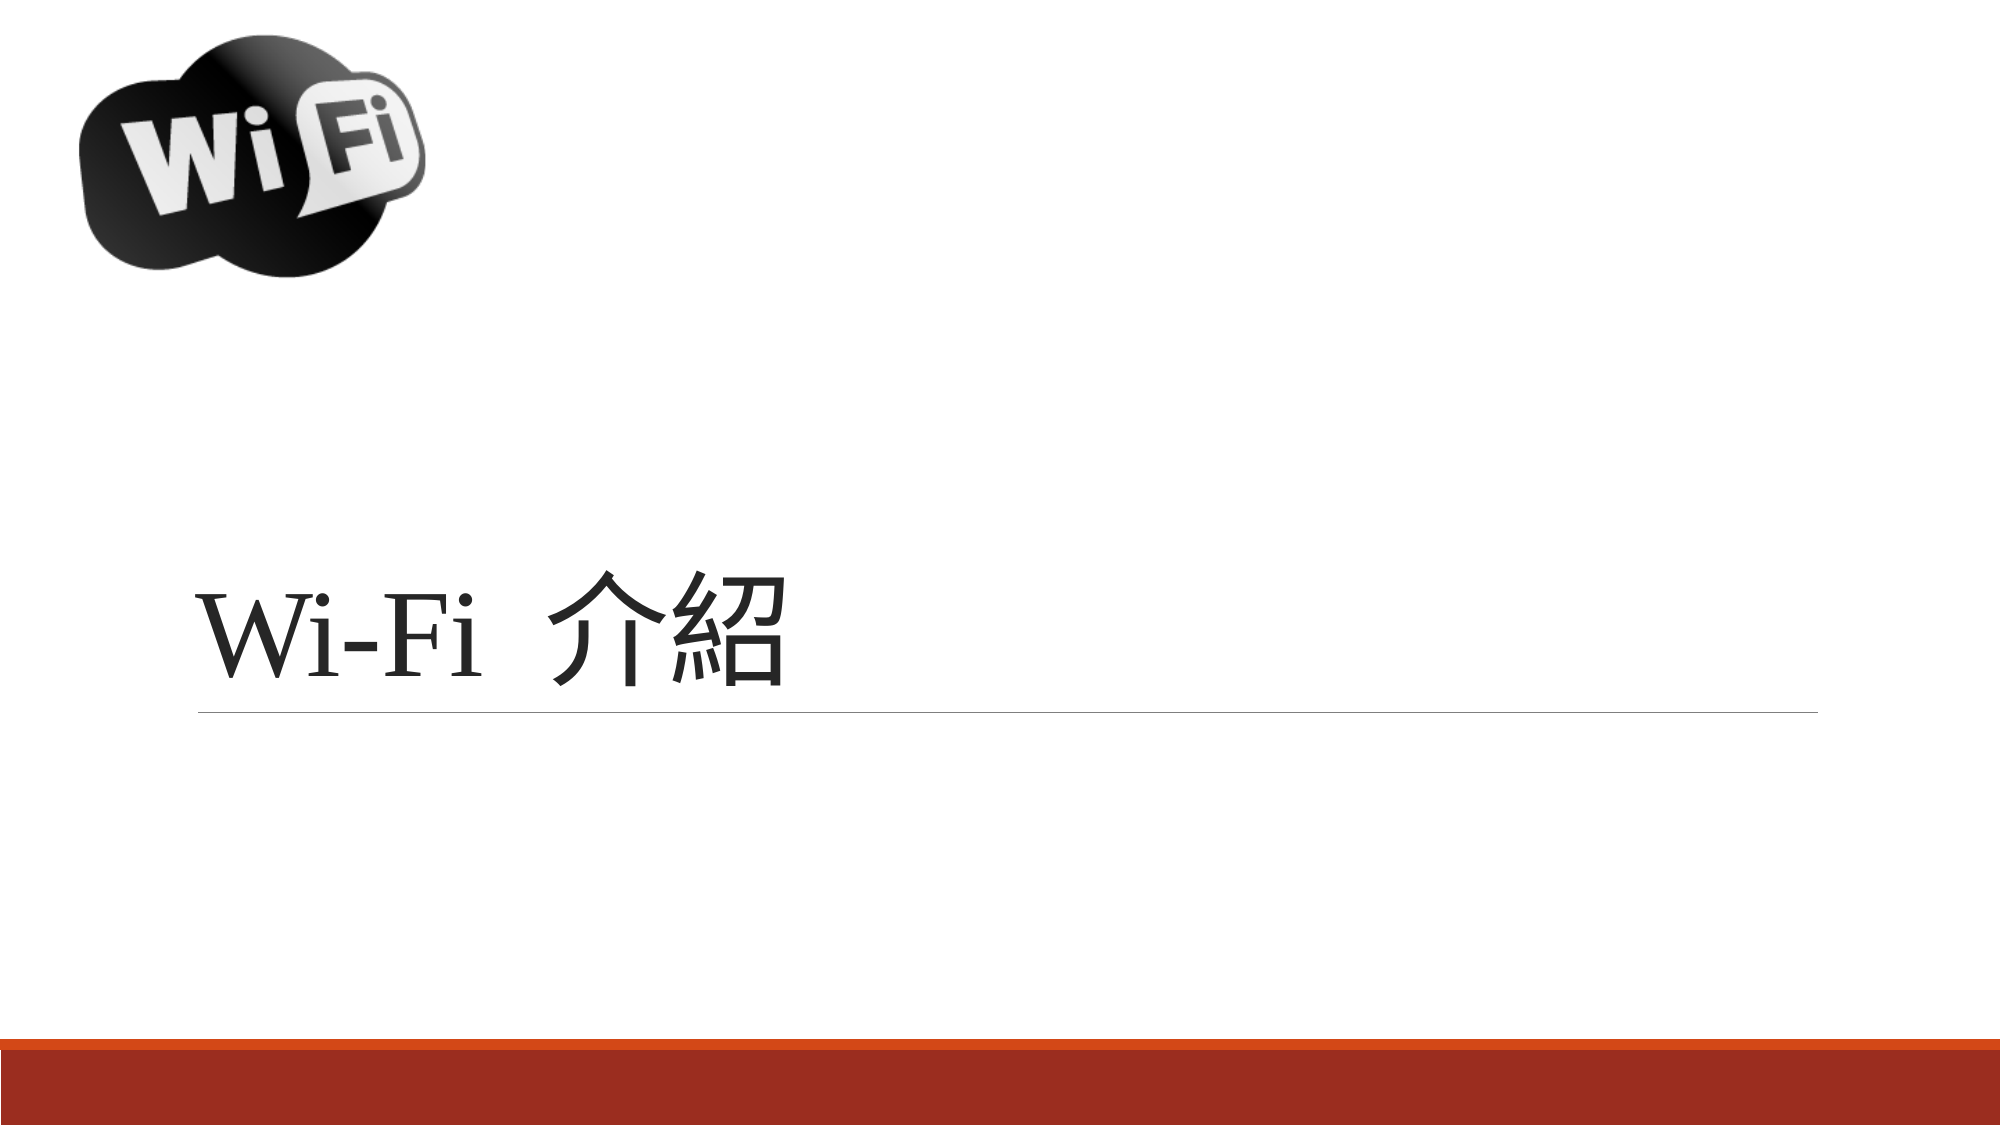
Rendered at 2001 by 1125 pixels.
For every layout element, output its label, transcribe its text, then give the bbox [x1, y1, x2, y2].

title Wi-Fi 介紹 [180, 124, 1831, 710]
picture [75, 0, 430, 334]
